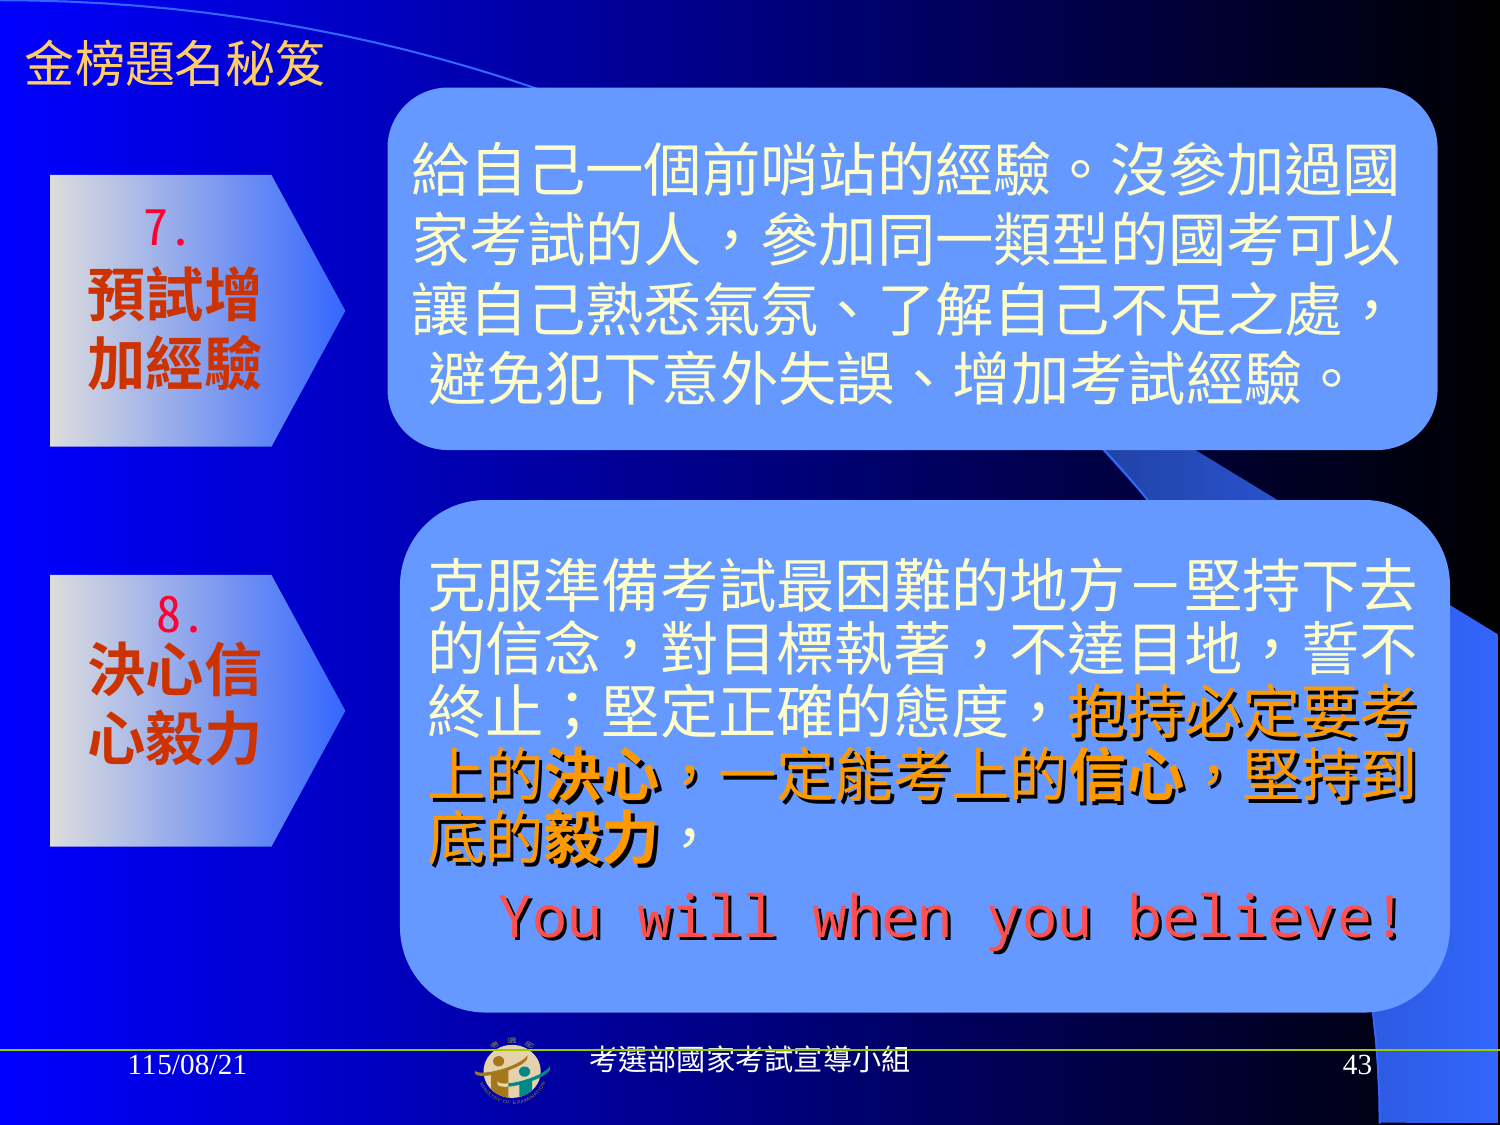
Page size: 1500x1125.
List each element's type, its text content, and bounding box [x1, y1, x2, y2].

text_box 預試增加經驗 [62, 249, 288, 406]
text_box [399, 500, 1445, 1013]
text_box [50, 574, 346, 847]
text_box 8. [124, 574, 238, 651]
text_box 金榜題名秘笈 [0, 24, 351, 101]
text_box 給自己一個前哨站的經驗。沒參加過國家考試的人，參加同一類型的國考可以讓自己熟悉氣氛、了解自己不足之處，避免犯下意外失誤、增加考試經驗。 [387, 124, 1426, 421]
text_box [50, 174, 346, 447]
text_box 決心信心毅力 [62, 624, 288, 781]
text_box [392, 87, 1438, 451]
text_box 7. [99, 187, 238, 263]
text_box 克服準備考試最困難的地方－堅持下去的信念，對目標執著，不達目地，誓不終止；堅定正確的態度，抱持必定要考上的決心，一定能考上的信心，堅持到底的毅力， You will when you believe! [412, 549, 1451, 958]
